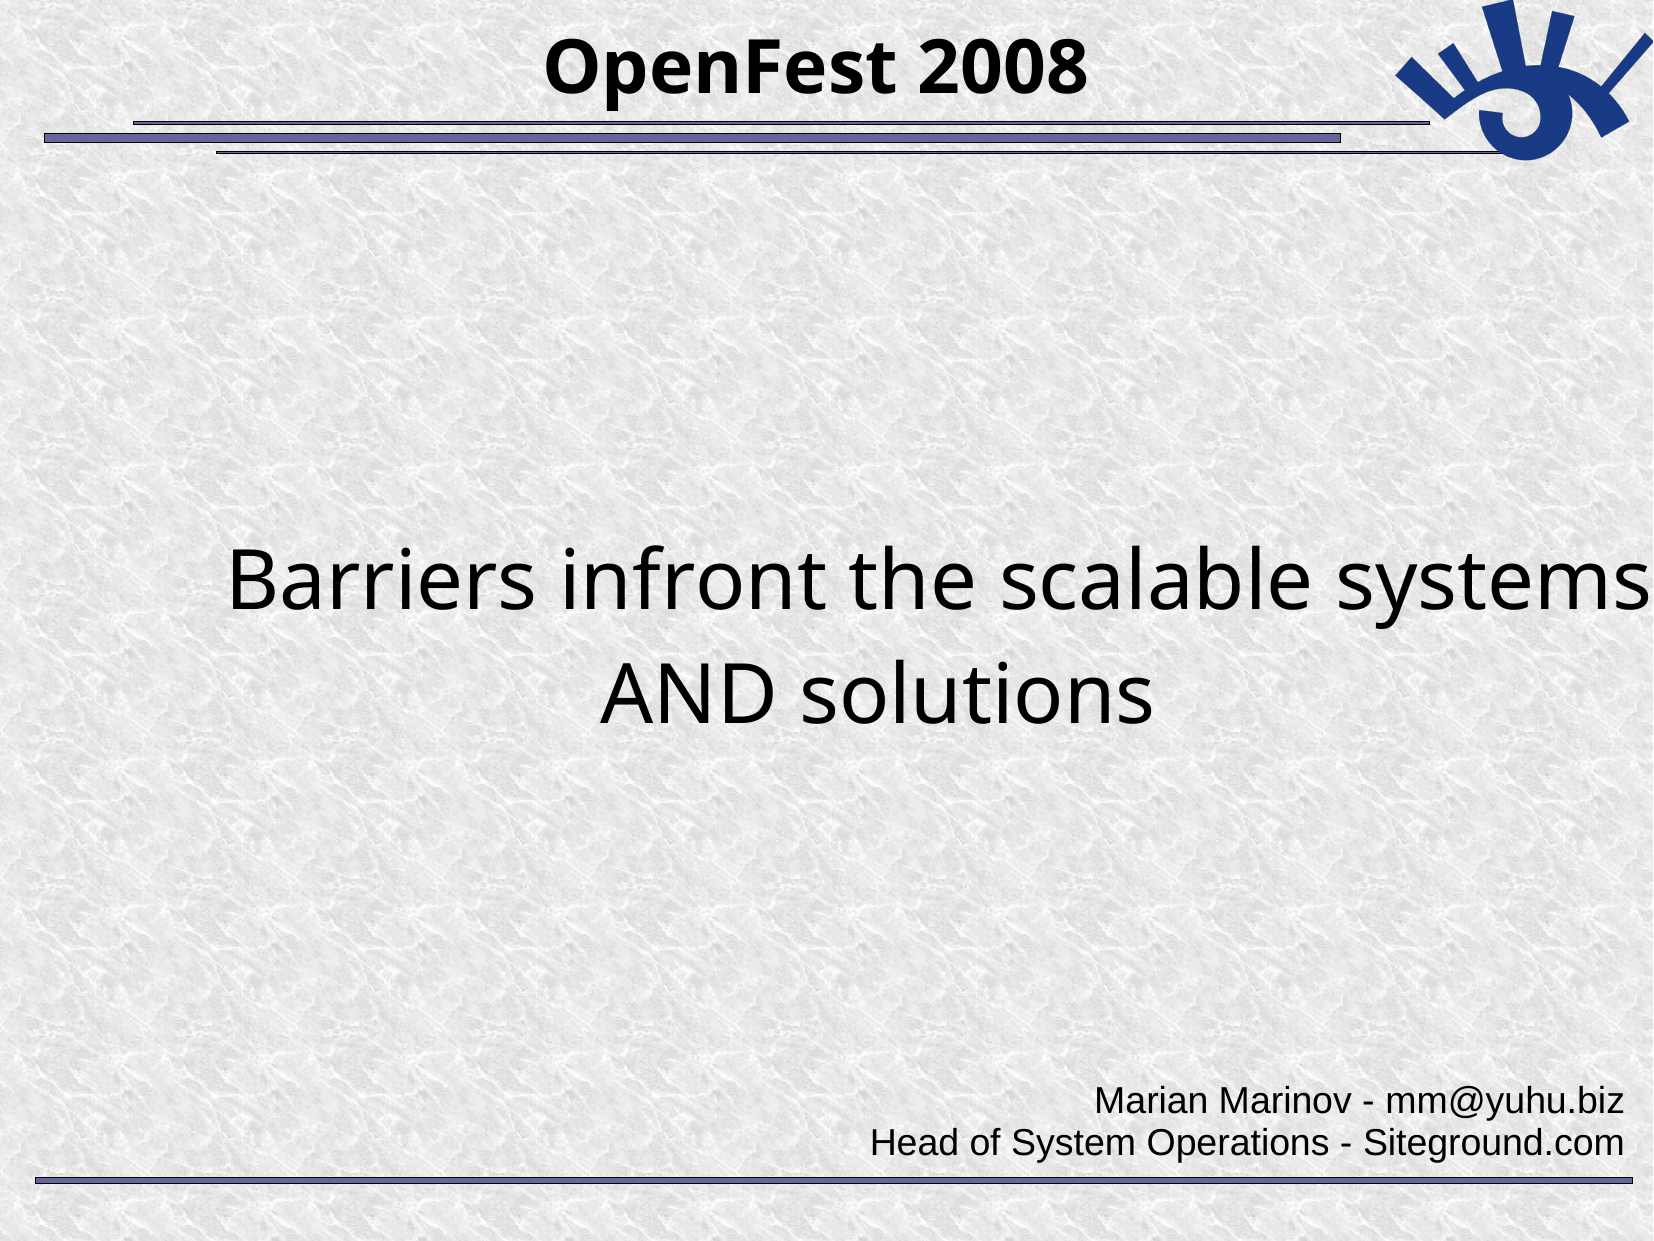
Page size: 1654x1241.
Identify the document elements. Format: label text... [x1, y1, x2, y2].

text_box [35, 1177, 1633, 1184]
text_box [133, 121, 1395, 125]
text_box Marian Marinov - mm@yuhu.biz Head of System Operations - Siteground.com [854, 1072, 1641, 1172]
text_box [44, 133, 1341, 143]
text_box OpenFest 2008 [527, 5, 1013, 113]
picture [0, 0, 1654, 1241]
text_box Barriers infront the scalable systems AND solutions [210, 513, 1507, 732]
